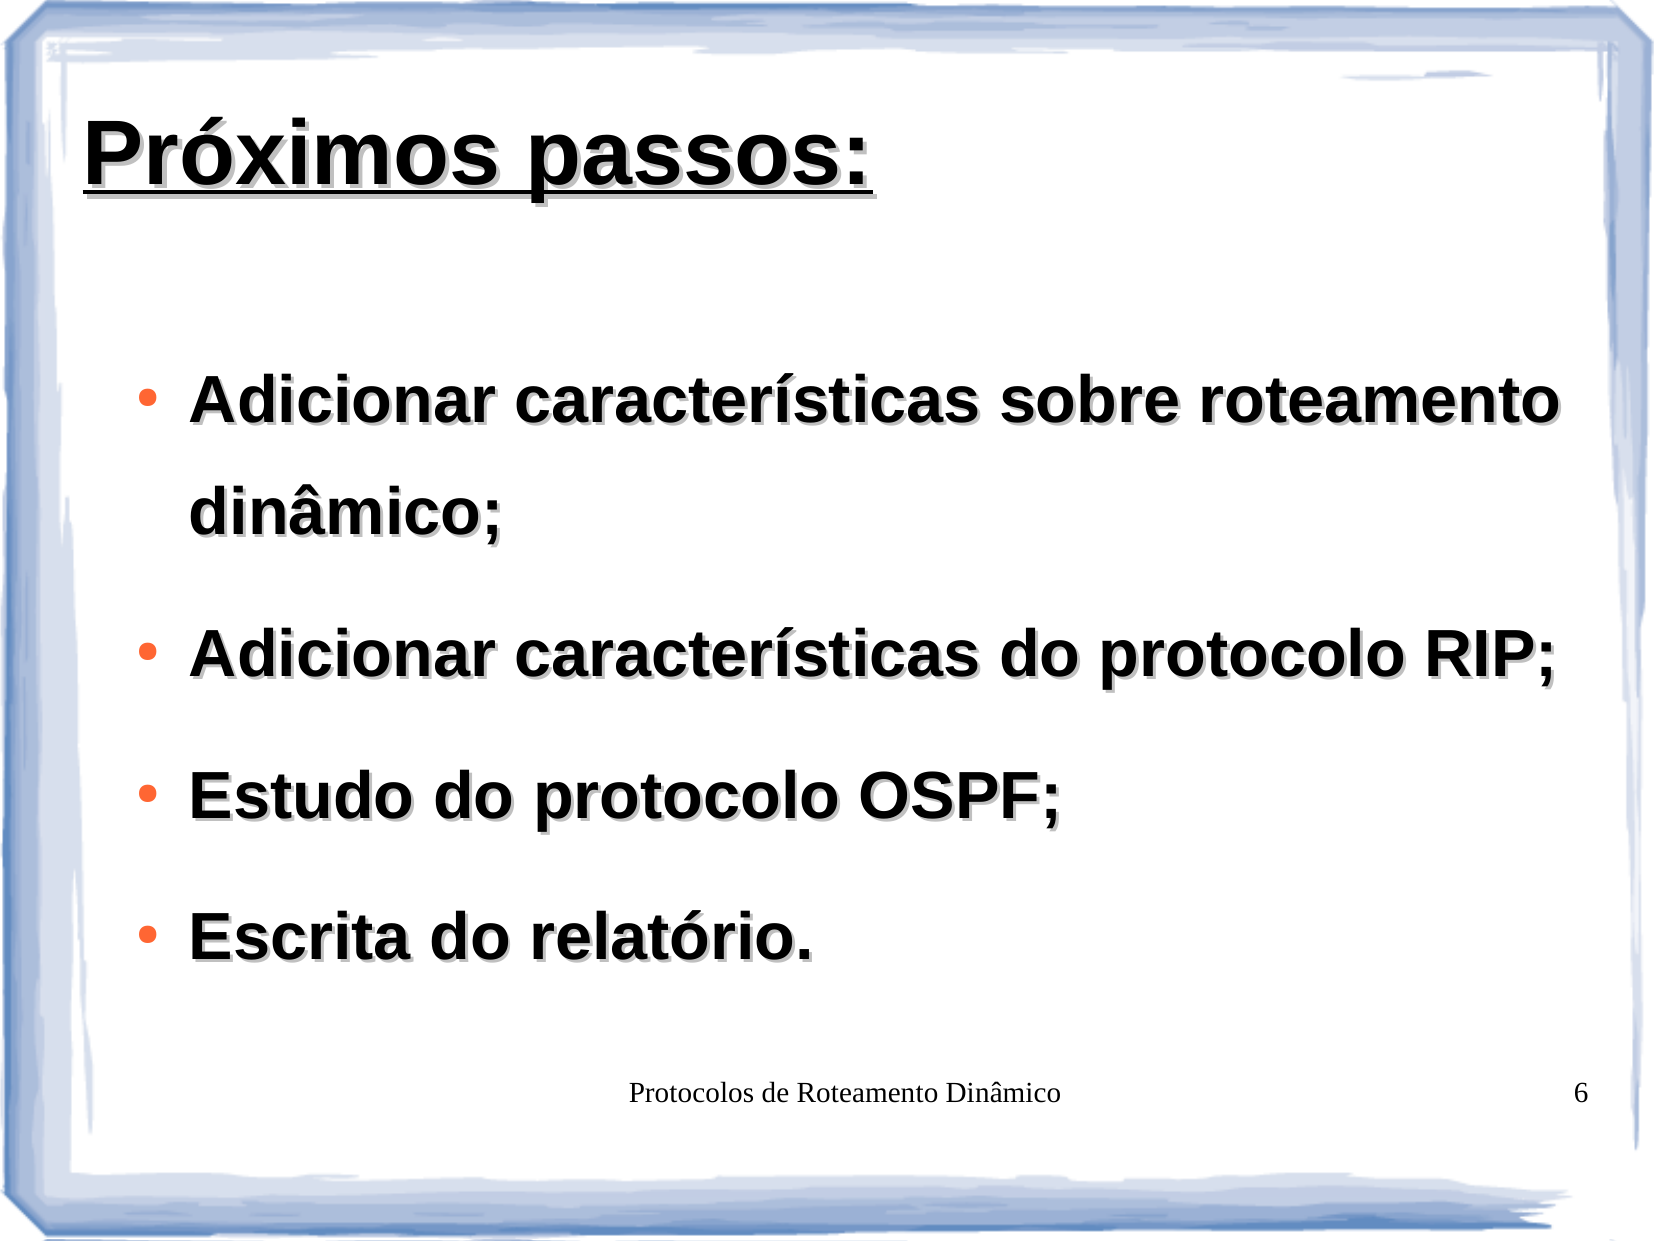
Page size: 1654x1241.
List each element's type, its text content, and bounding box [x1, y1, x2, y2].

title Próximos passos: [82, 49, 1571, 257]
list Adicionar características sobre roteamento dinâmico; Adicionar características do protocolo RIP; Estudo do protocolo OSPF; Escrita do relatório. [118, 324, 1571, 1004]
picture [0, 0, 1654, 1241]
